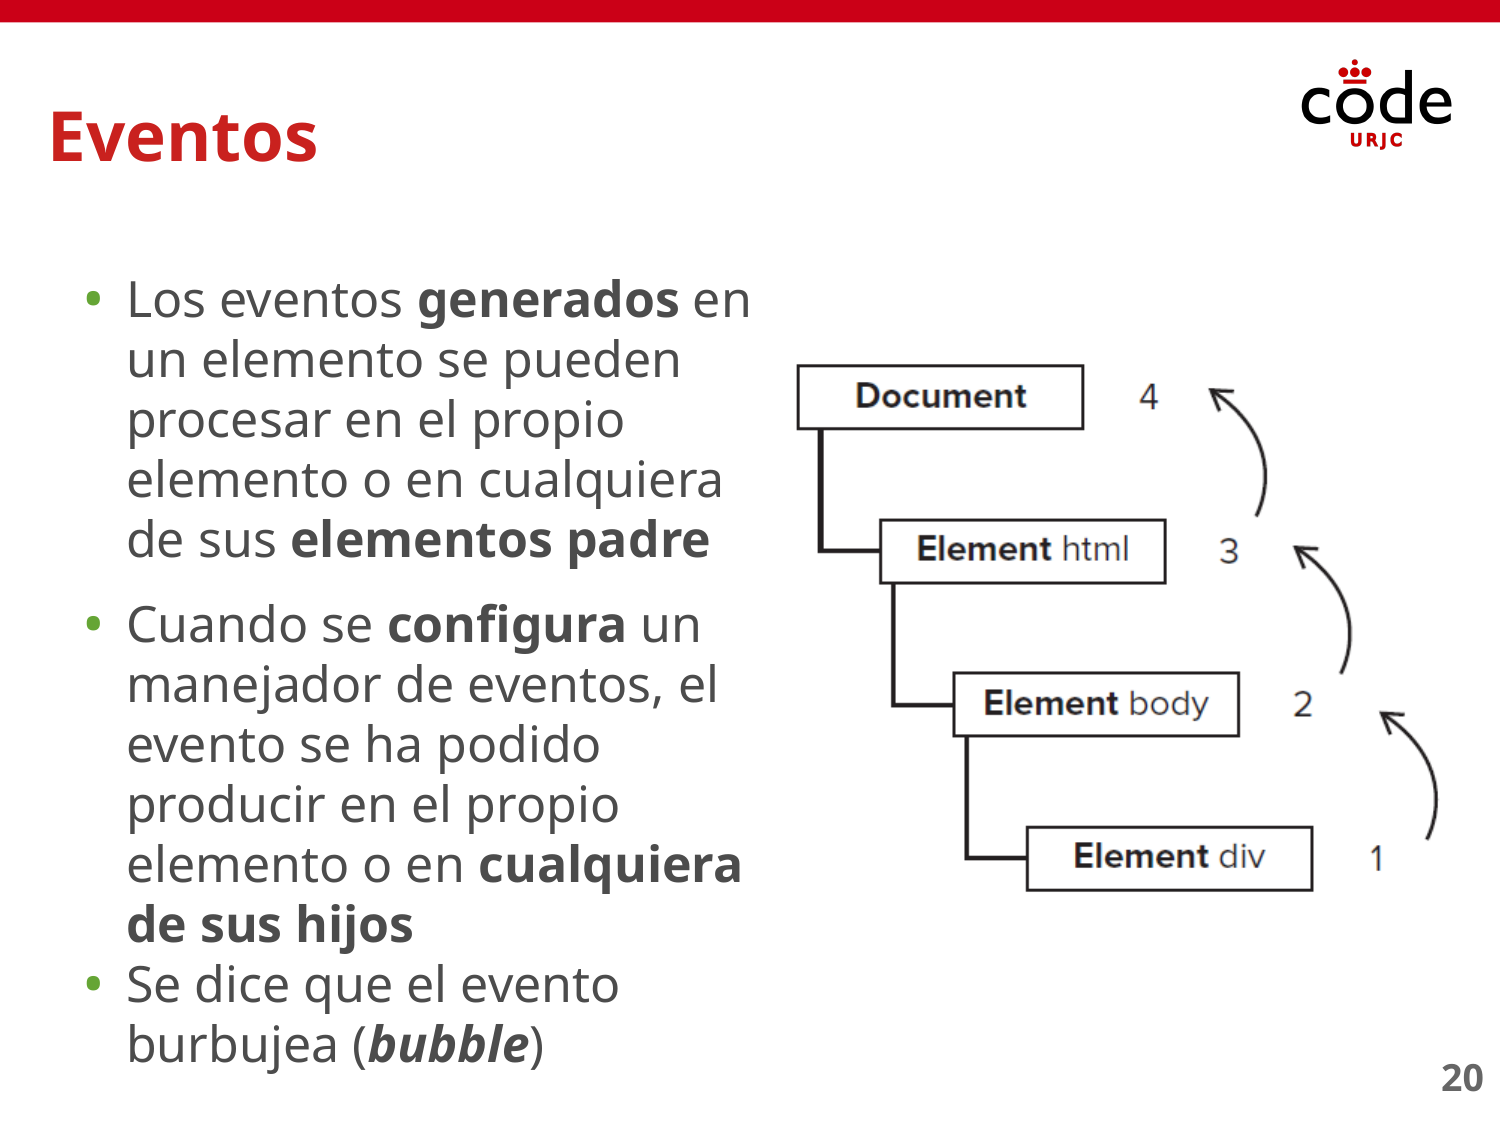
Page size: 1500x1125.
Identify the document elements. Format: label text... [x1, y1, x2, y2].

picture [782, 354, 1459, 910]
picture [1284, 50, 1468, 161]
title Eventos [32, 79, 1383, 189]
list Los eventos generados en un elemento se pueden procesar en el propio elemento o en cualquiera de sus elementos padre Cuando se configura un manejador de eventos, el evento se ha podido producir en el propio elemento o en cualquiera de sus hijos Se dice que el evento burbujea (bubble) [51, 259, 783, 1013]
